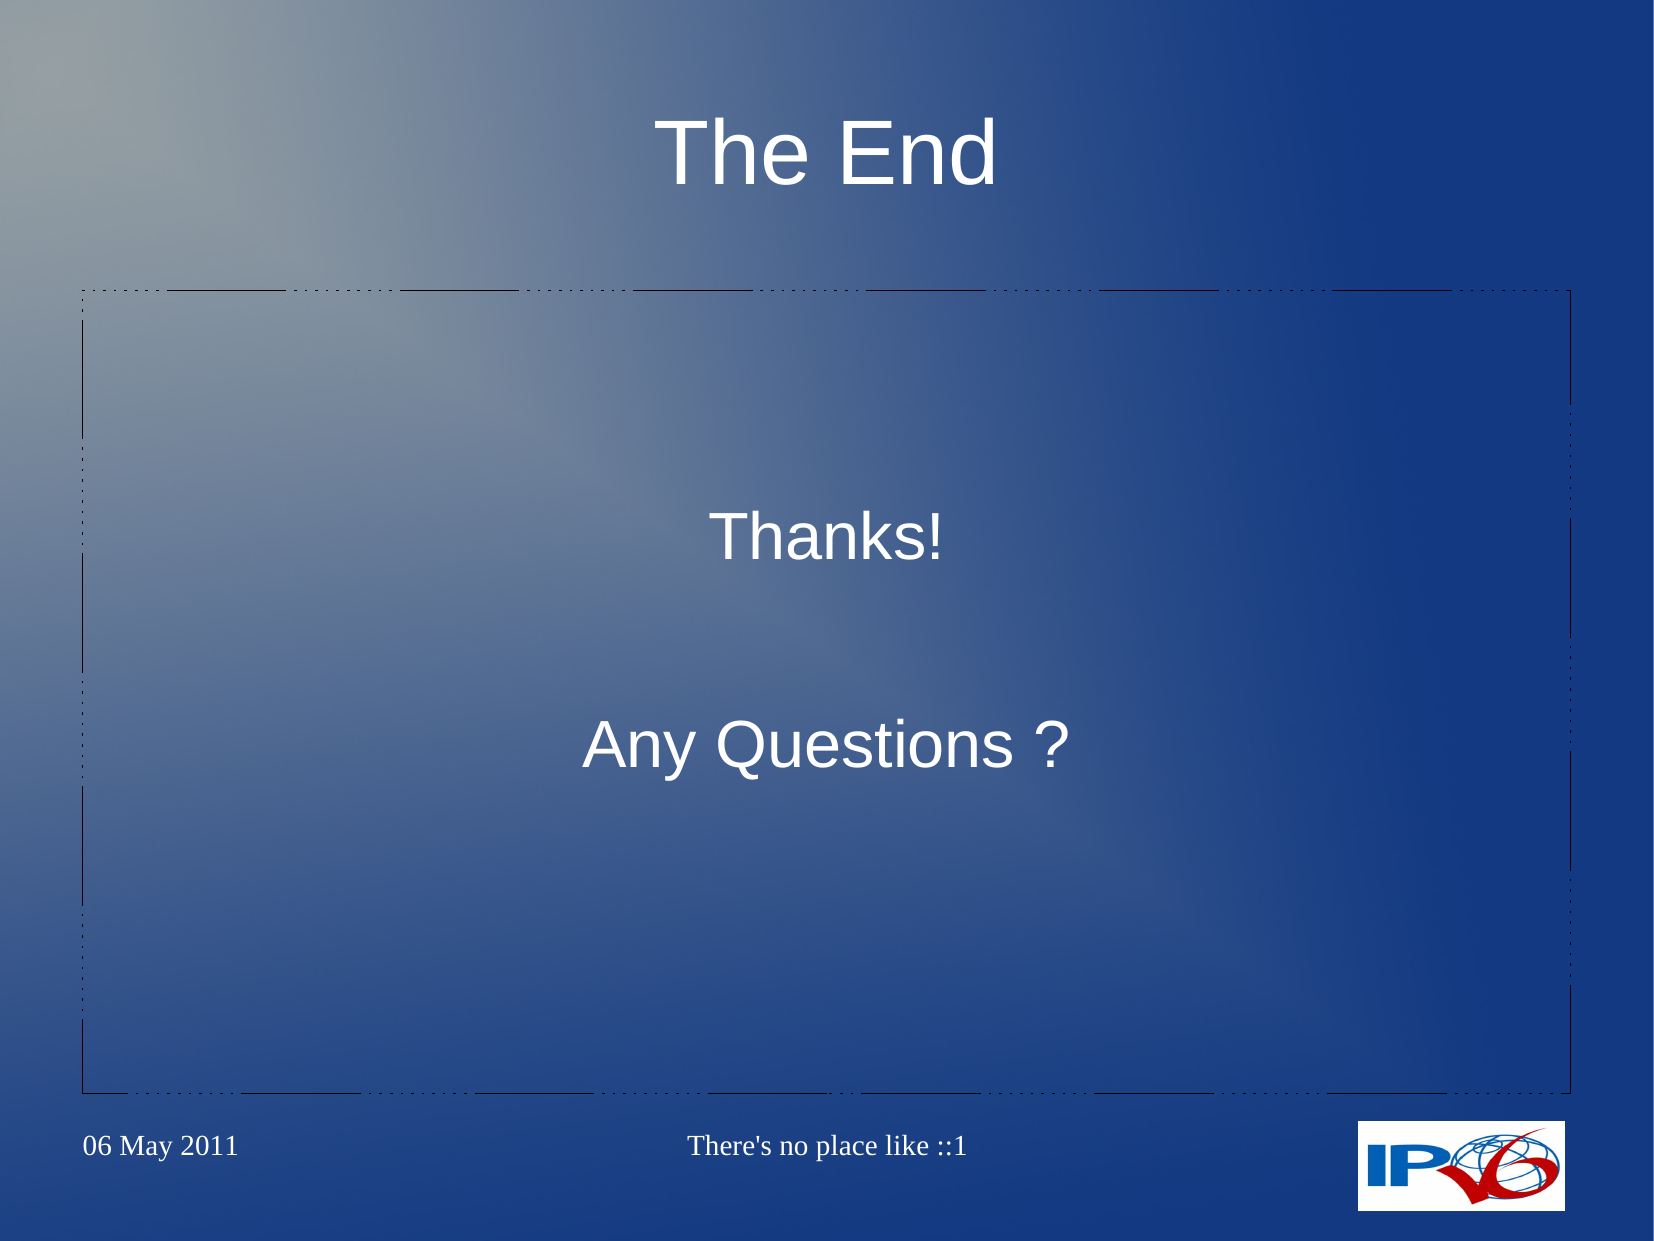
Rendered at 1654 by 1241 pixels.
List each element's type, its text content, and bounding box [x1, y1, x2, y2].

picture [0, 0, 1654, 1241]
title The End [82, 56, 1571, 250]
list Thanks! Any Questions ? [82, 290, 1571, 1094]
